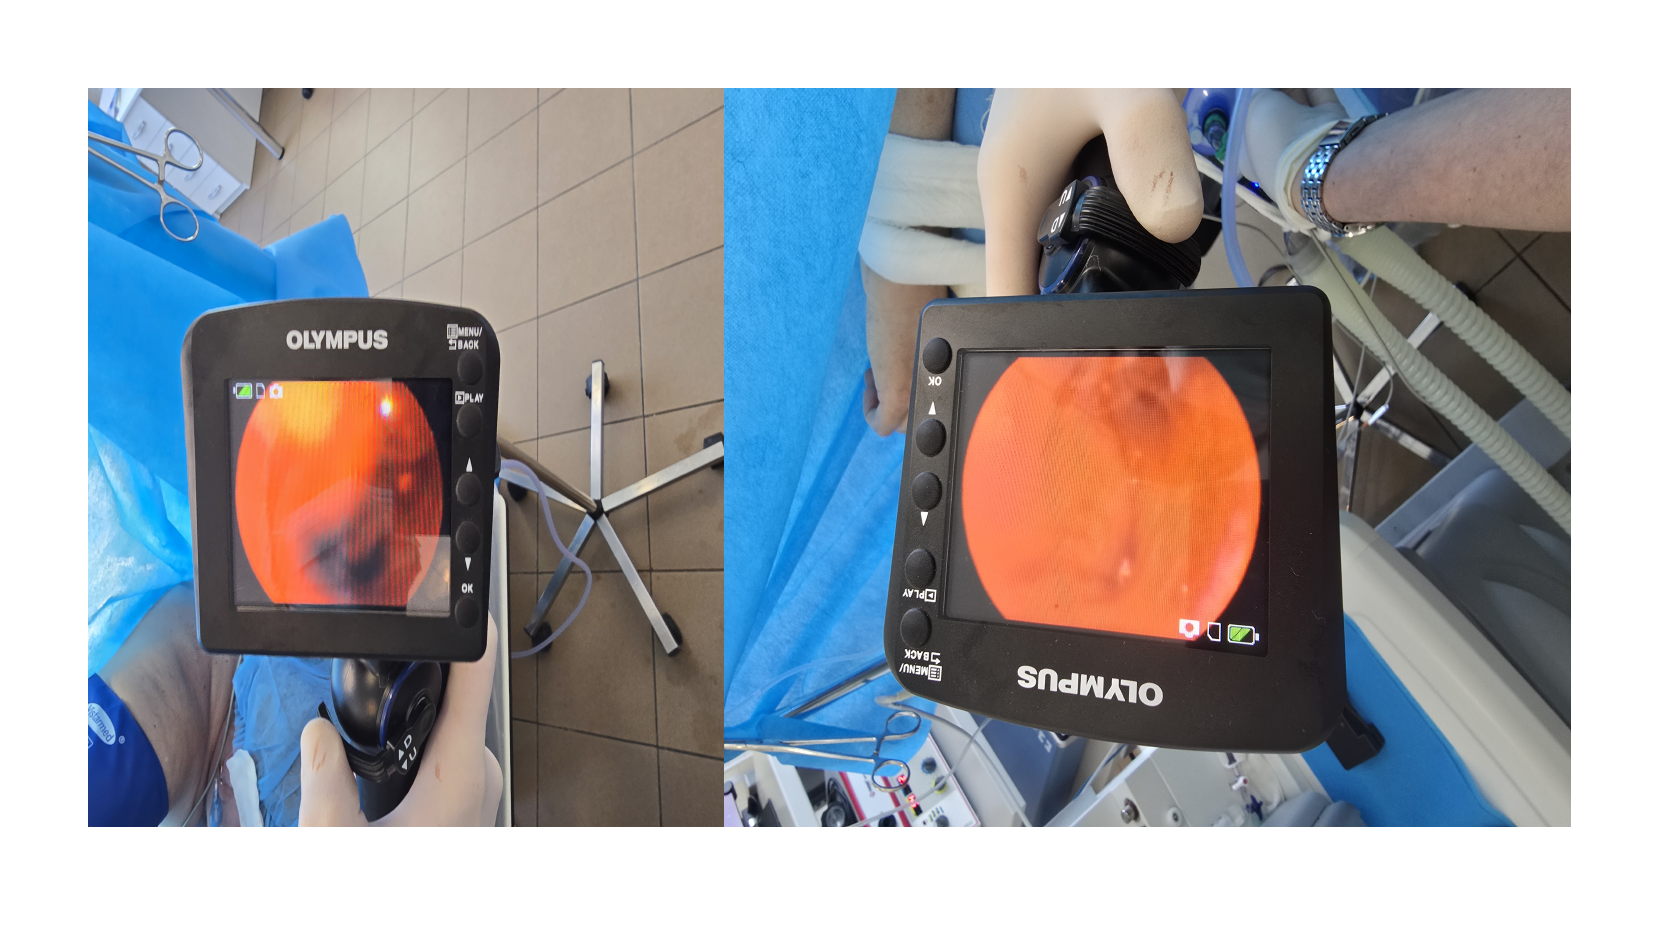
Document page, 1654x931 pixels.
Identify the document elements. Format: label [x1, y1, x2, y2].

picture [88, 88, 1571, 827]
